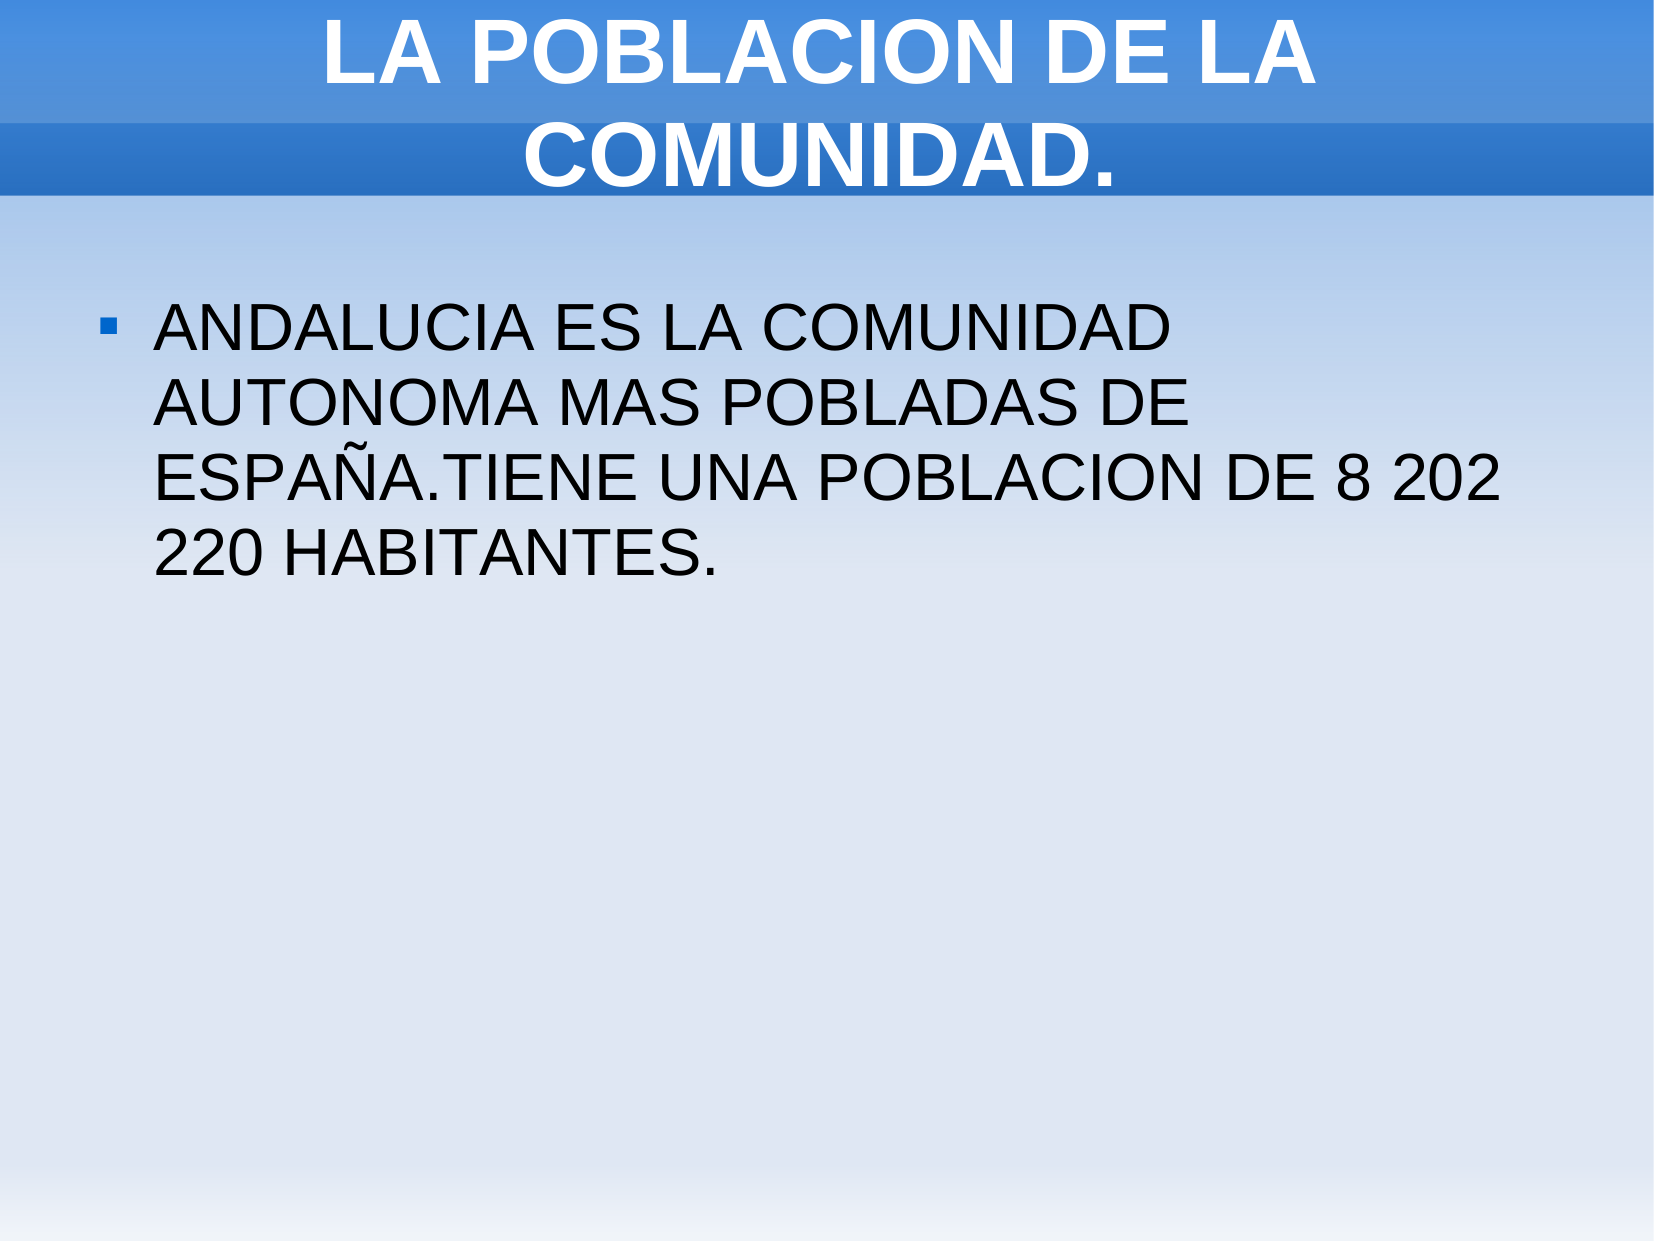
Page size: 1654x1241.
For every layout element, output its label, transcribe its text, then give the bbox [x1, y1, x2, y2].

title LA POBLACION DE LA COMUNIDAD. [76, 1, 1565, 207]
list ANDALUCIA ES LA COMUNIDAD AUTONOMA MAS POBLADAS DE ESPAÑA.TIENE UNA POBLACION DE 8 202 220 HABITANTES. [82, 290, 1571, 1094]
picture [0, 0, 1654, 1241]
